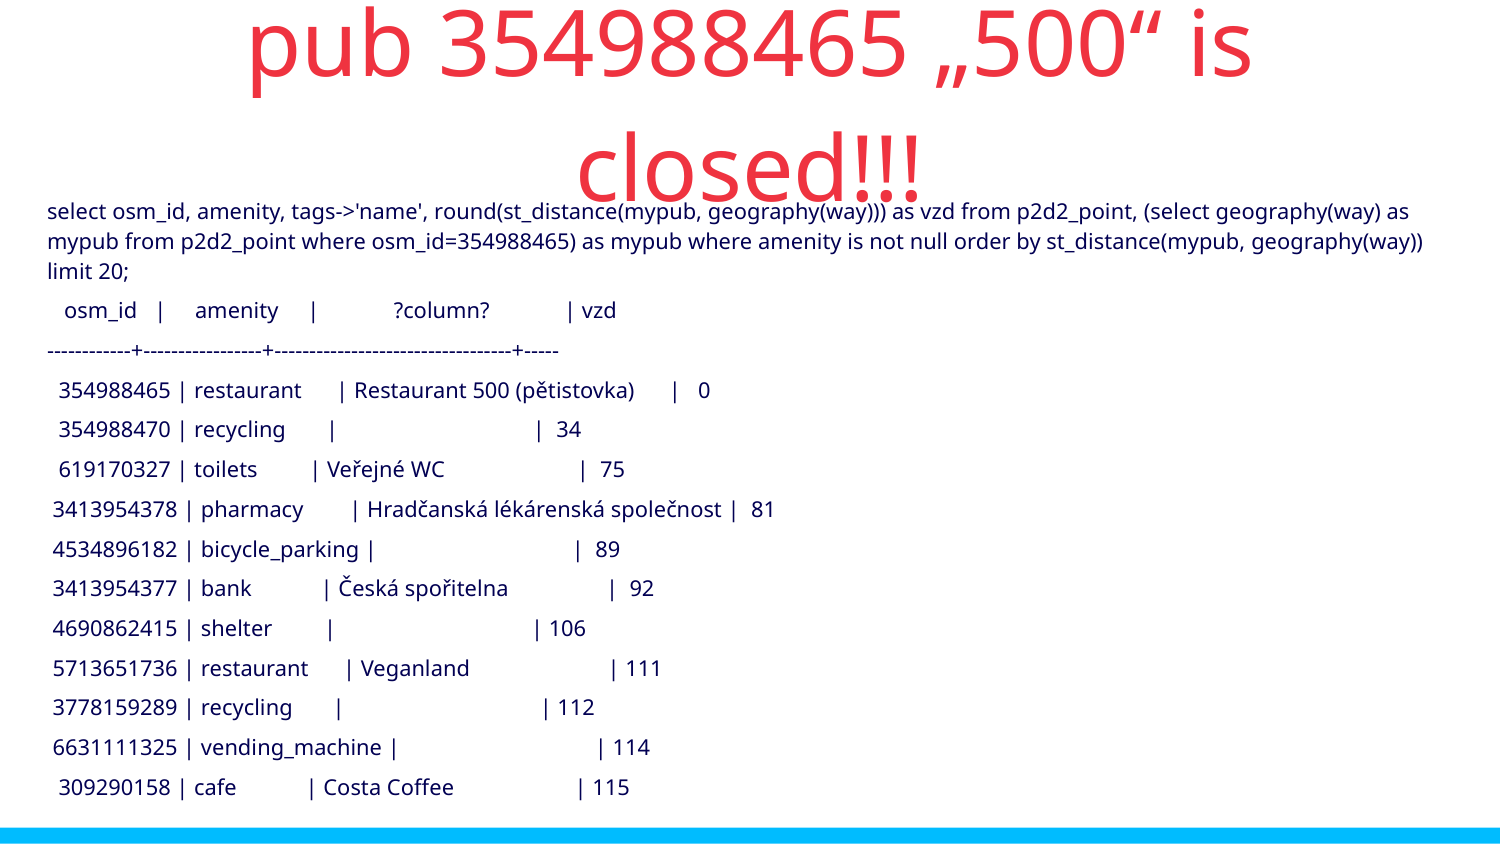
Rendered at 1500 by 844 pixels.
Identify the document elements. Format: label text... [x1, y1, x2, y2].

list select osm_id, amenity, tags->'name', round(st_distance(mypub, geography(way))) as vzd from p2d2_point, (select geography(way) as mypub from p2d2_point where osm_id=354988465) as mypub where amenity is not null order by st_distance(mypub, geography(way)) limit 20; osm_id | amenity | ?column? | vzd ------------+-----------------+----------------------------------+----- 354988465 | restaurant | Restaurant 500 (pětistovka) | 0 354988470 | recycling | | 34 619170327 | toilets | Veřejné WC | 75 3413954378 | pharmacy | Hradčanská lékárenská společnost | 81 4534896182 | bicycle_parking | | 89 3413954377 | bank | Česká spořitelna | 92 4690862415 | shelter | | 106 5713651736 | restaurant | Veganland | 111 3778159289 | recycling | | 112 6631111325 | vending_machine | | 114 309290158 | cafe | Costa Coffee | 115 [23, 195, 1477, 804]
title pub 354988465 „500“ is closed!!! [75, 33, 1425, 175]
